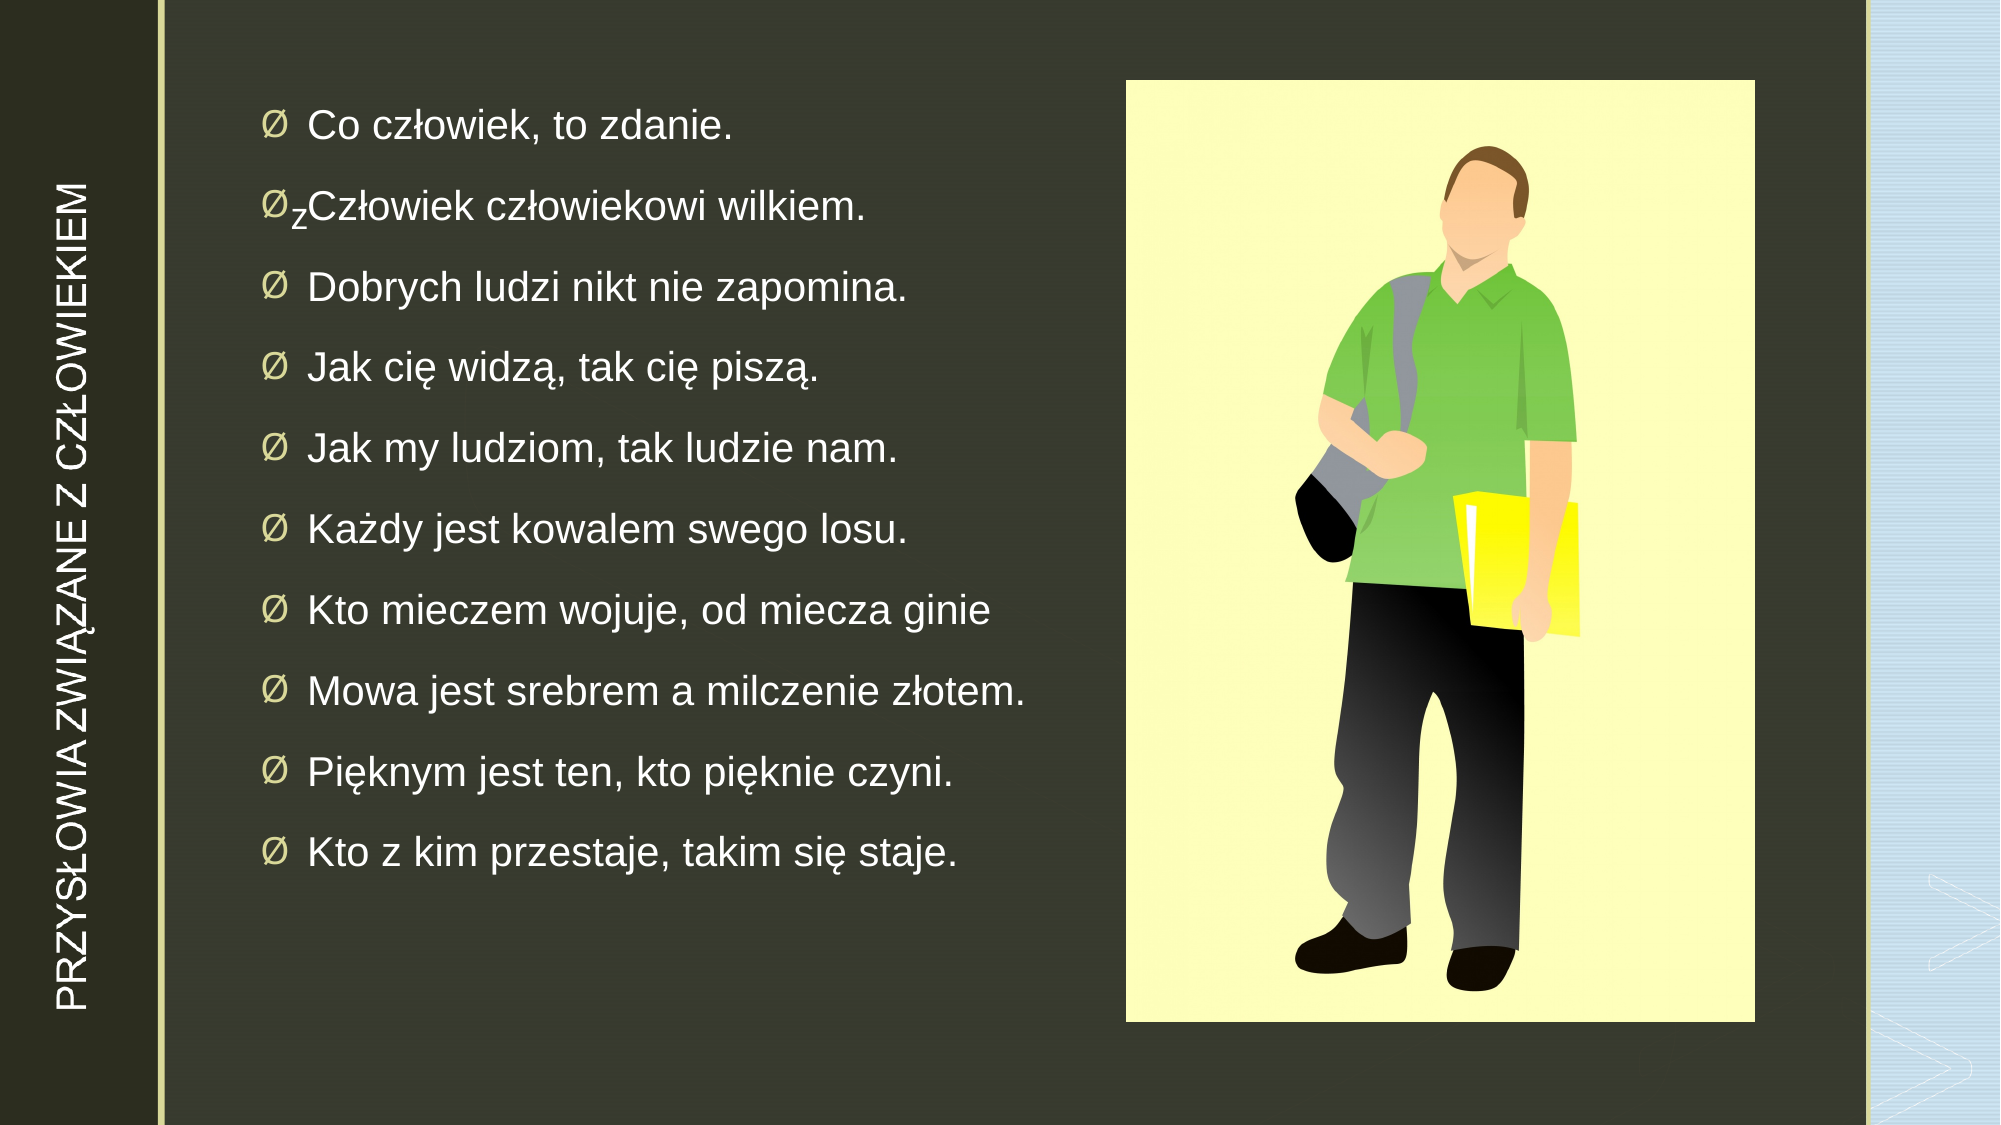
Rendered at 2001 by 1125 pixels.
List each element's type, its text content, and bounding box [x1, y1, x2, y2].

picture [1871, 0, 2000, 1125]
picture [33, 0, 121, 1037]
list Co człowiek, to zdanie. Człowiek człowiekowi wilkiem. Dobrych ludzi nikt nie zapomina. Jak cię widzą, tak cię piszą. Jak my ludziom, tak ludzie nam. Każdy jest kowalem swego losu. Kto mieczem wojuje, od miecza ginie Mowa jest srebrem a milczenie złotem. Pięknym jest ten, kto pięknie czyni. Kto z kim przestaje, takim się staje. [245, 80, 1141, 1072]
picture [1141, 80, 1755, 1022]
